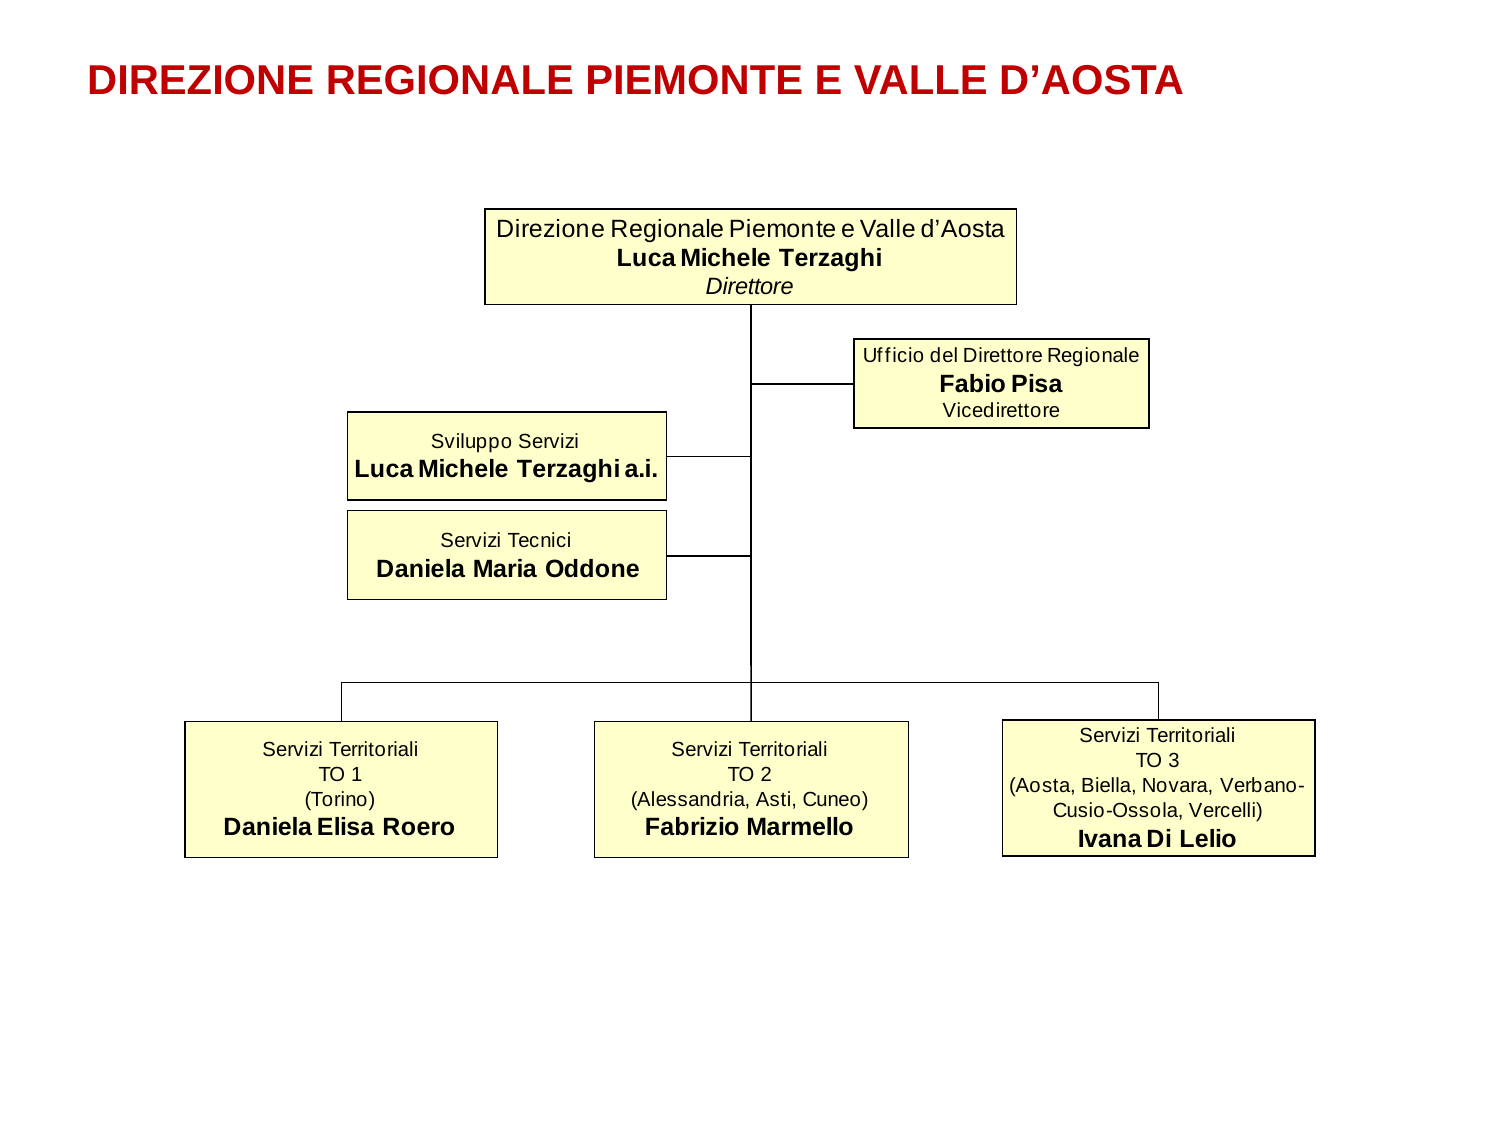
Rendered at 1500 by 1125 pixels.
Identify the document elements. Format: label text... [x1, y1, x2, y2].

title DIREZIONE REGIONALE PIEMONTE E VALLE D’AOSTA [72, 45, 1462, 128]
picture [182, 203, 1318, 859]
